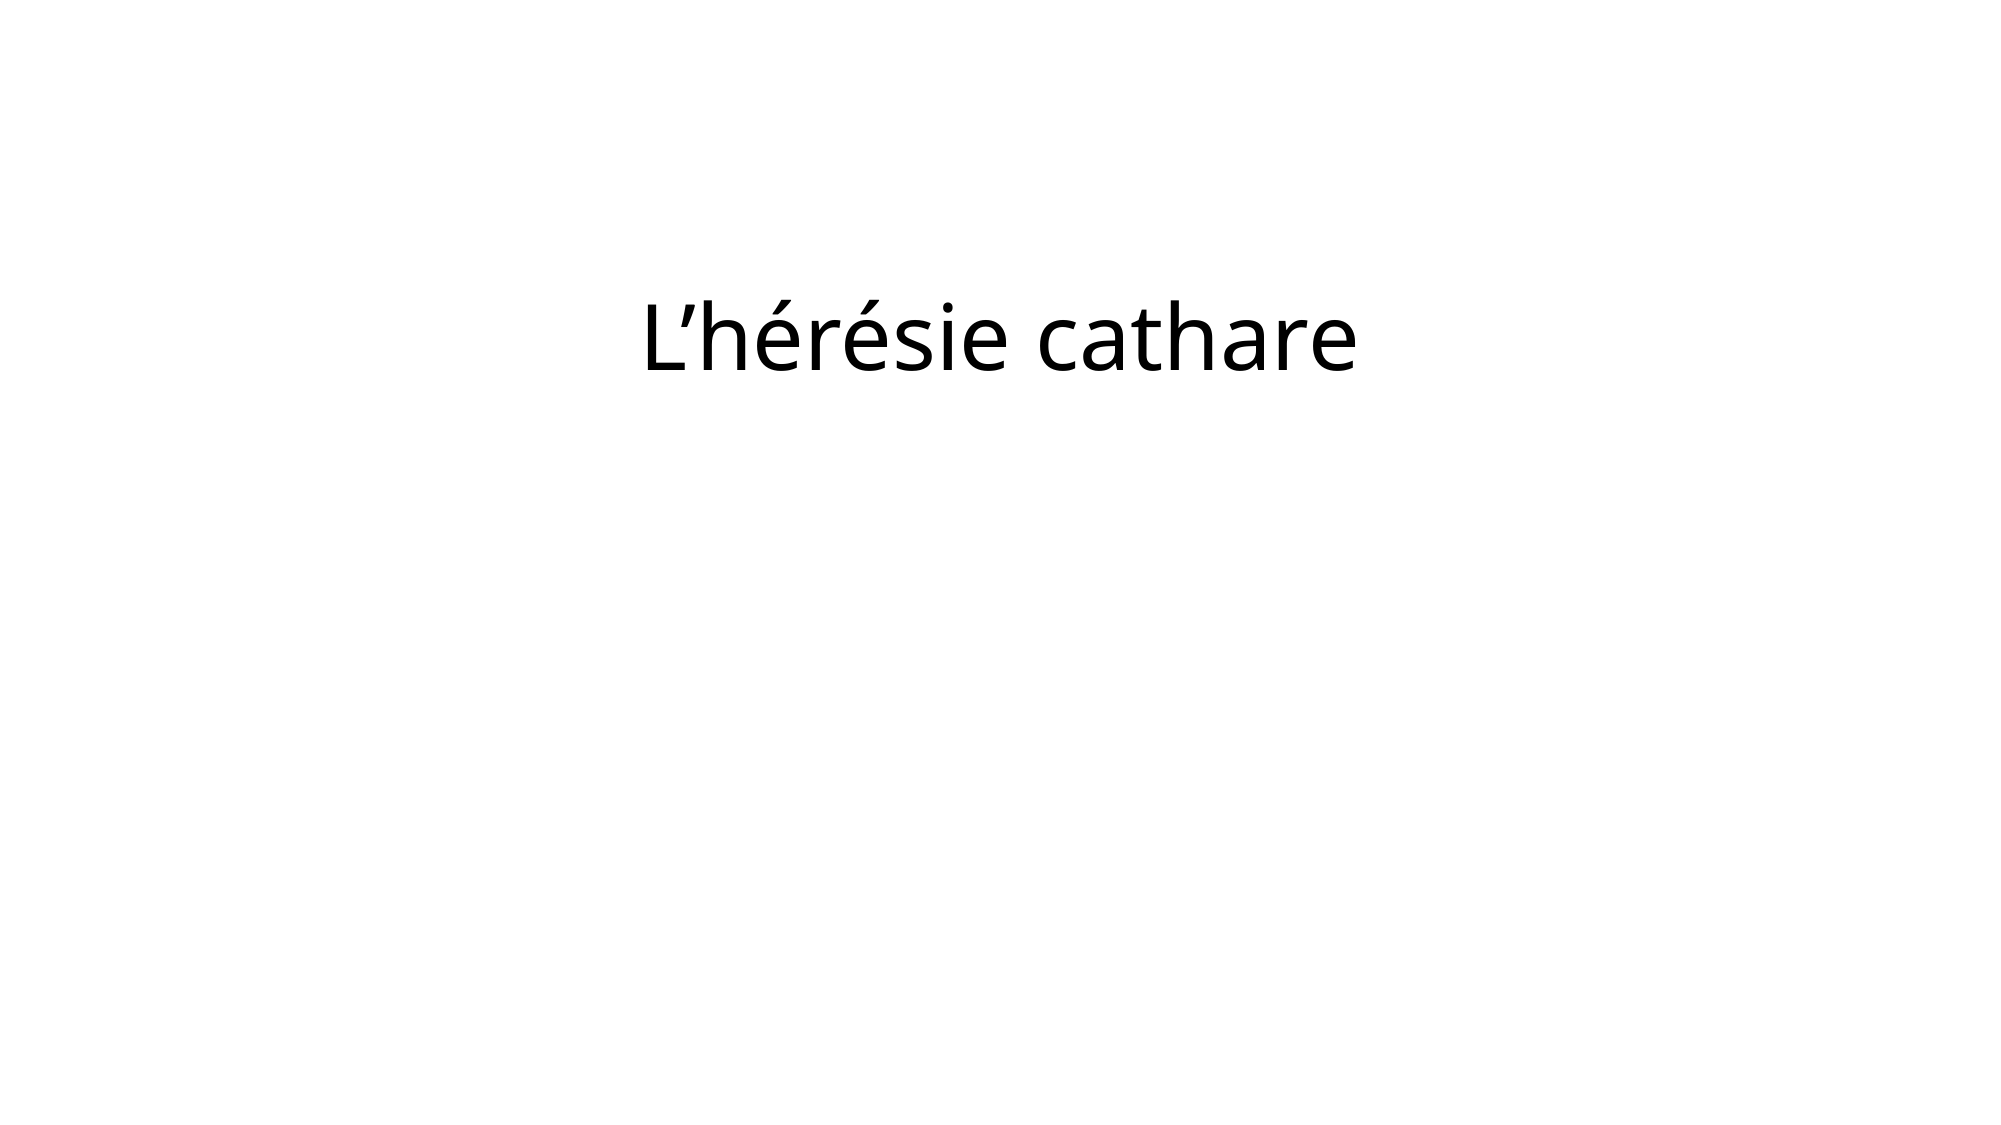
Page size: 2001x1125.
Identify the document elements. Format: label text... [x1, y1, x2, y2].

title L’hérésie cathare [137, 231, 1863, 450]
